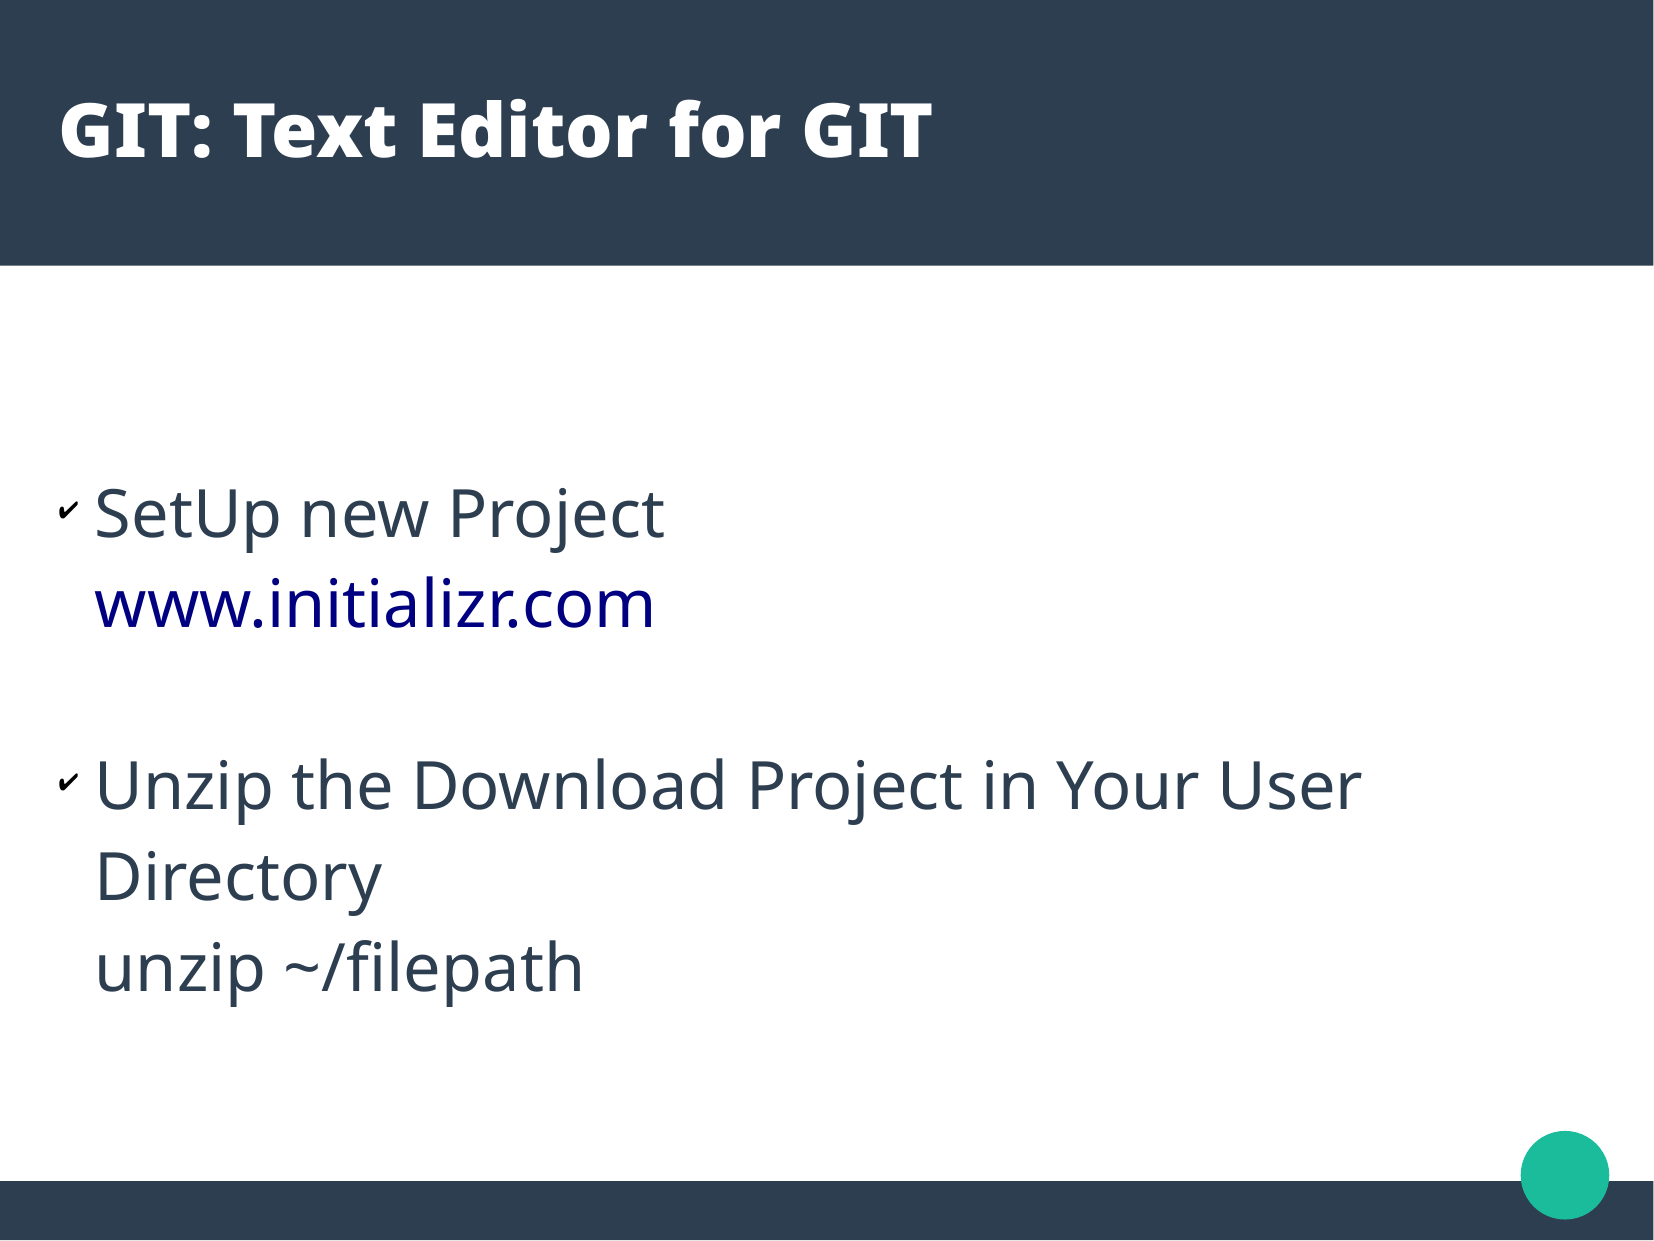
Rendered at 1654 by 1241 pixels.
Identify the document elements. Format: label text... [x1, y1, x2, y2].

subtitle SetUp new Project www.initializr.com Unzip the Download Project in Your User Directory unzip ~/filepath [59, 271, 1595, 1205]
title GIT: Text Editor for GIT [59, 40, 1595, 216]
